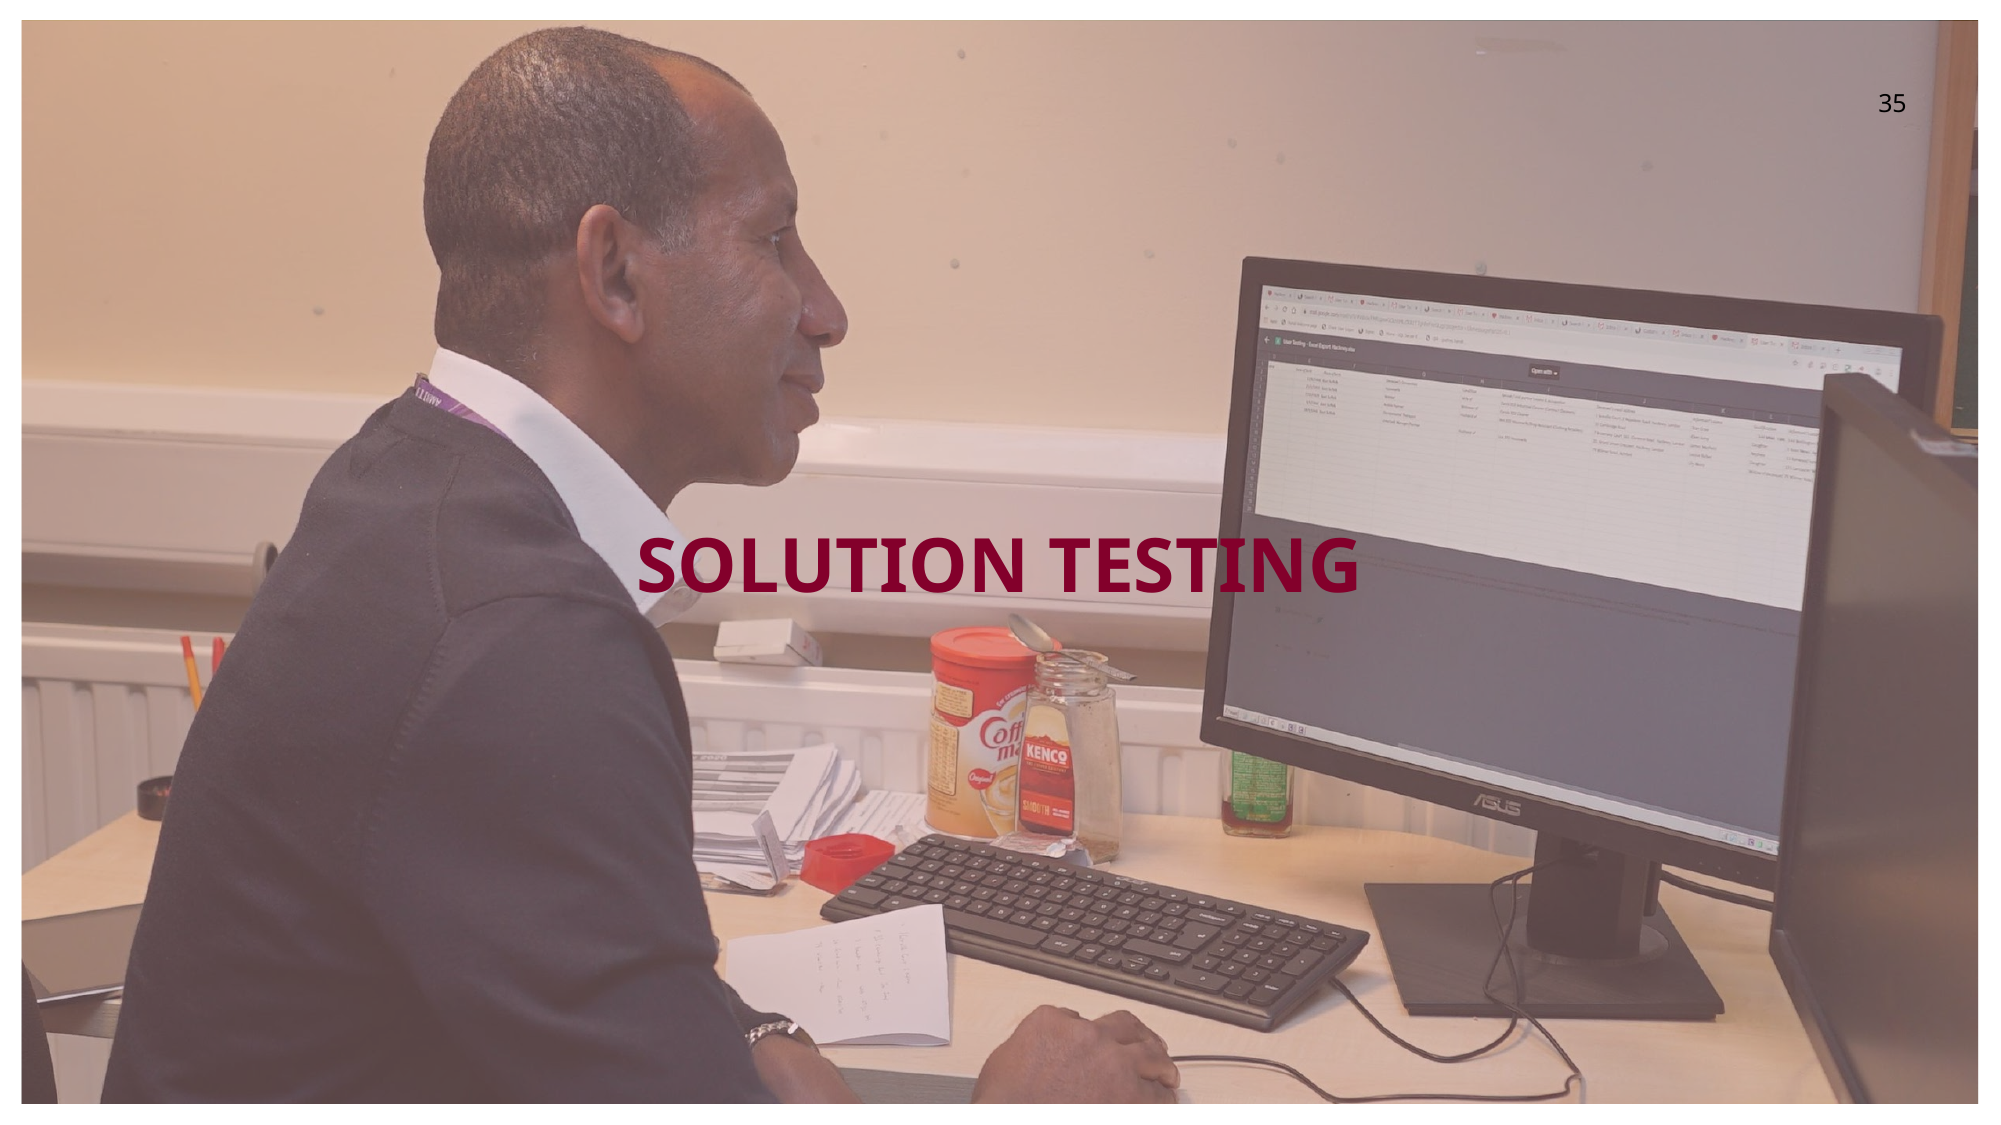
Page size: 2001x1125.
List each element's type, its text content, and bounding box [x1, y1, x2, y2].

text_box [21, 619, 1979, 1104]
text_box [21, 20, 1979, 506]
text_box SOLUTION TESTING [0, 506, 2000, 619]
slide_number 1 [1850, 87, 1907, 148]
